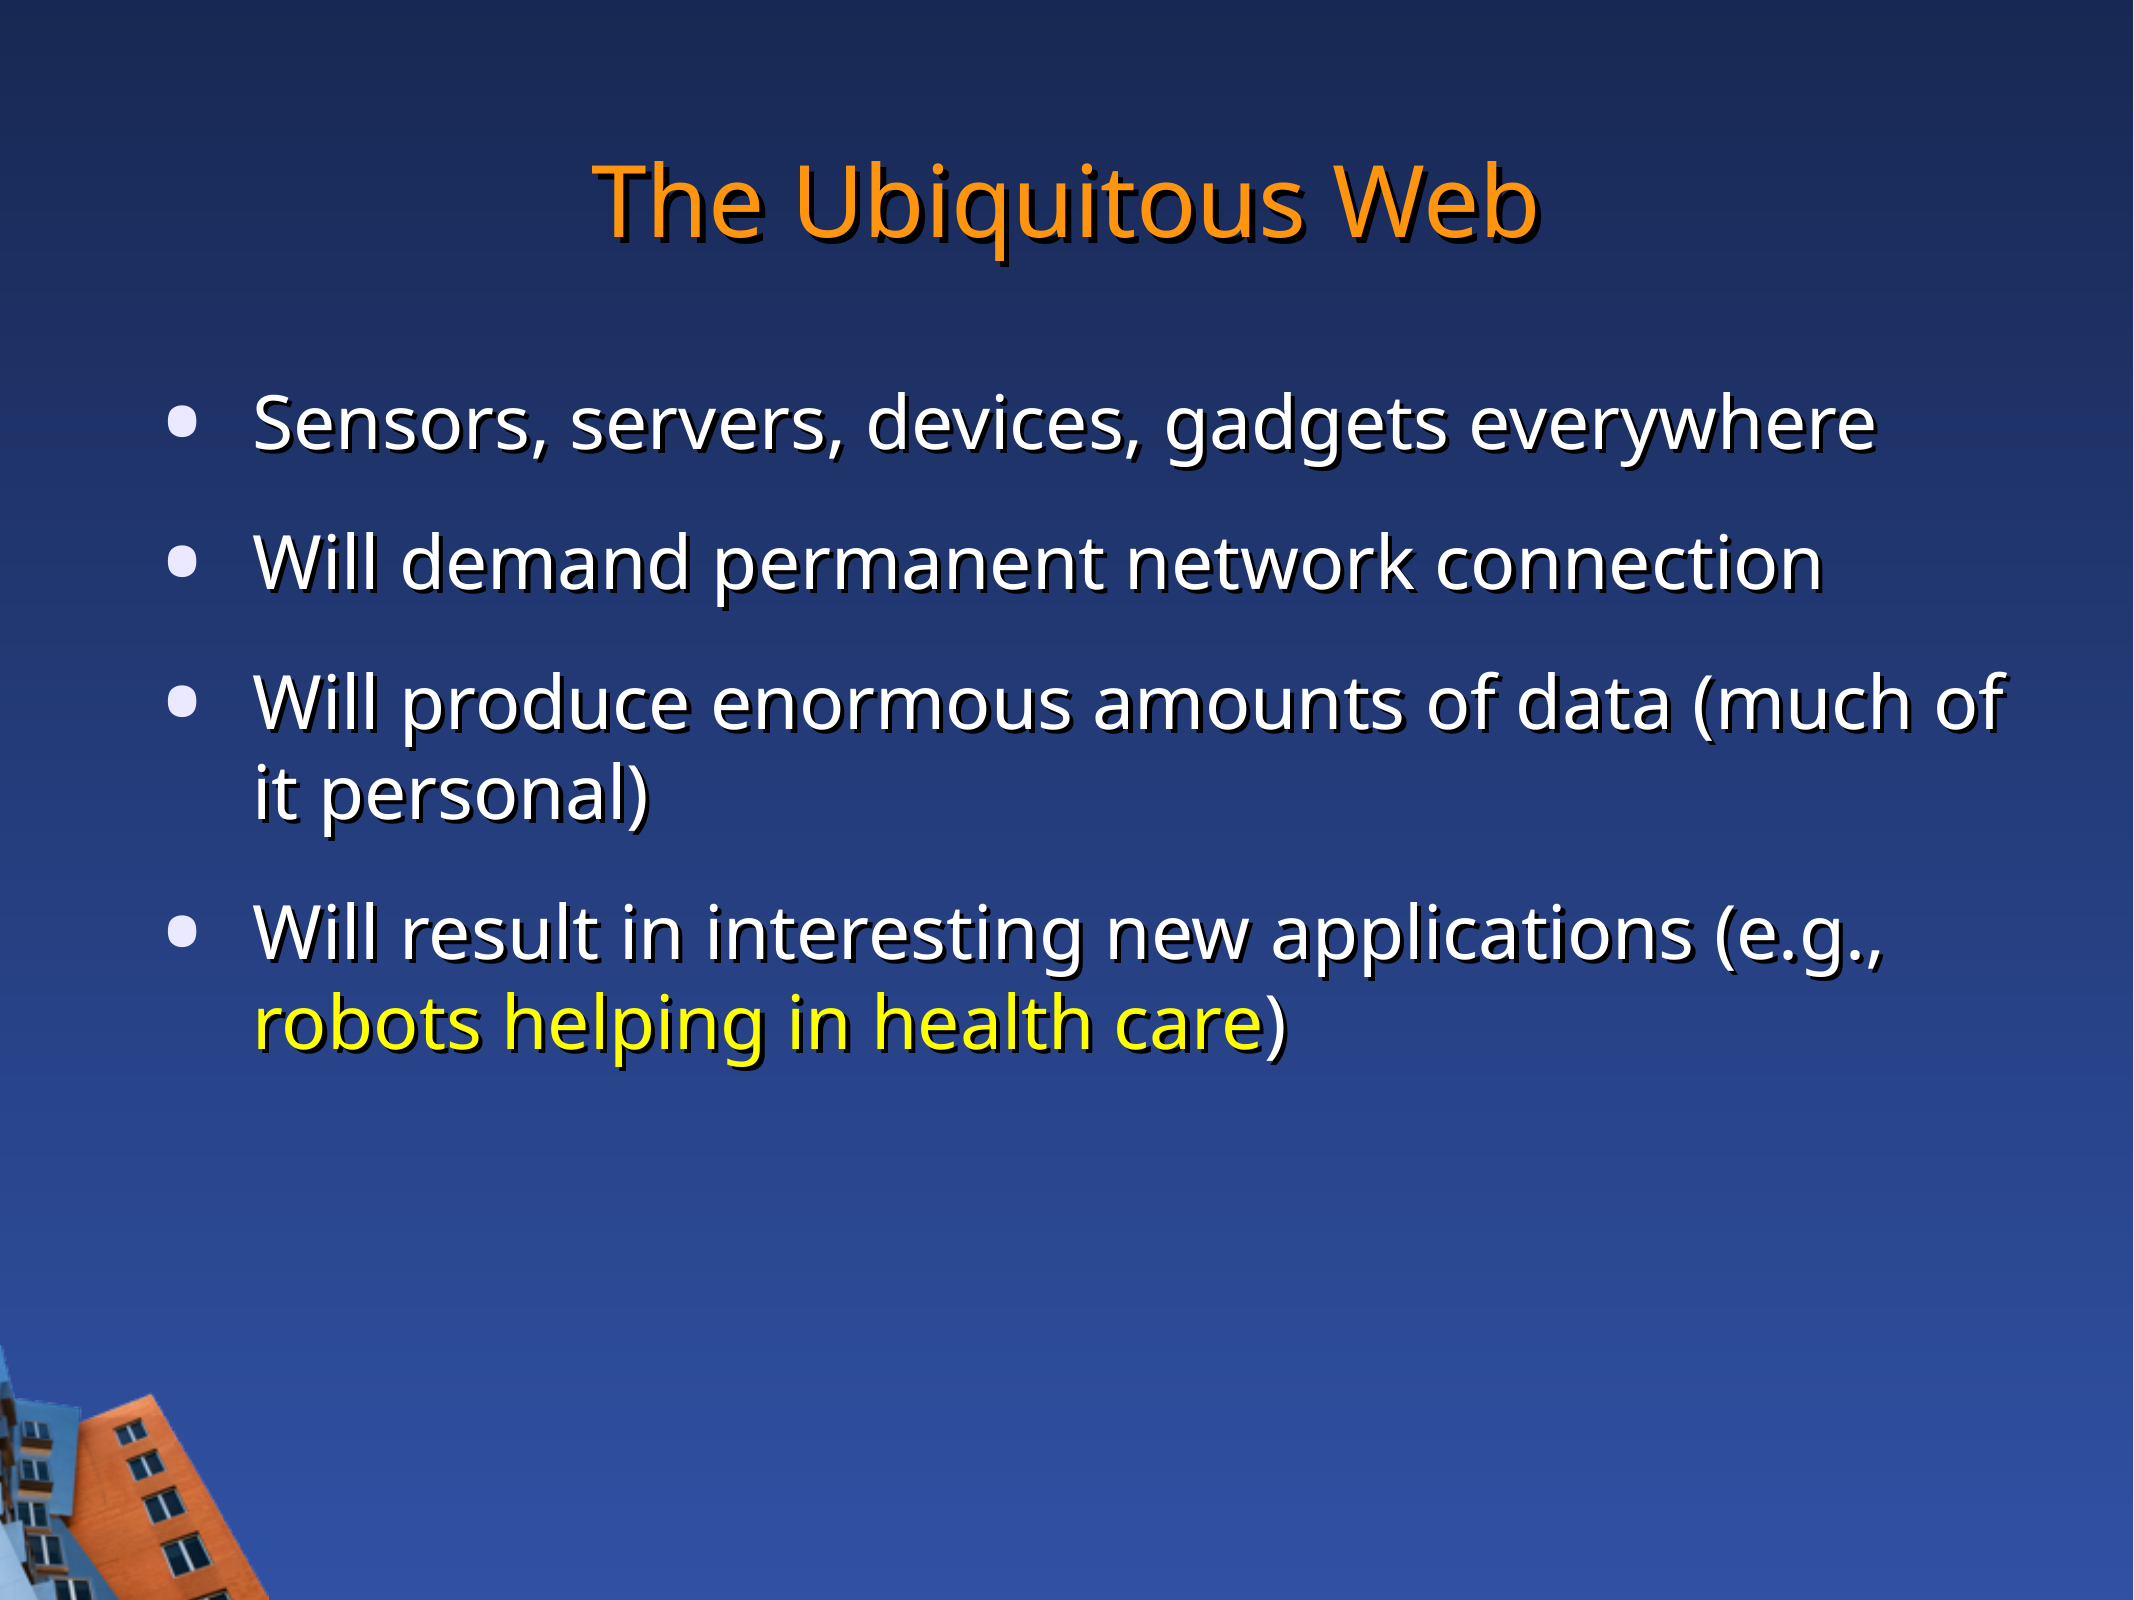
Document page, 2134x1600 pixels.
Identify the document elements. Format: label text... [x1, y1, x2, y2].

list Sensors, servers, devices, gadgets everywhere Will demand permanent network connection Will produce enormous amounts of data (much of it personal) Will result in interesting new applications (e.g., robots helping in health care) [106, 374, 2027, 1416]
title The Ubiquitous Web [106, 63, 2027, 331]
picture [0, 1345, 269, 1600]
